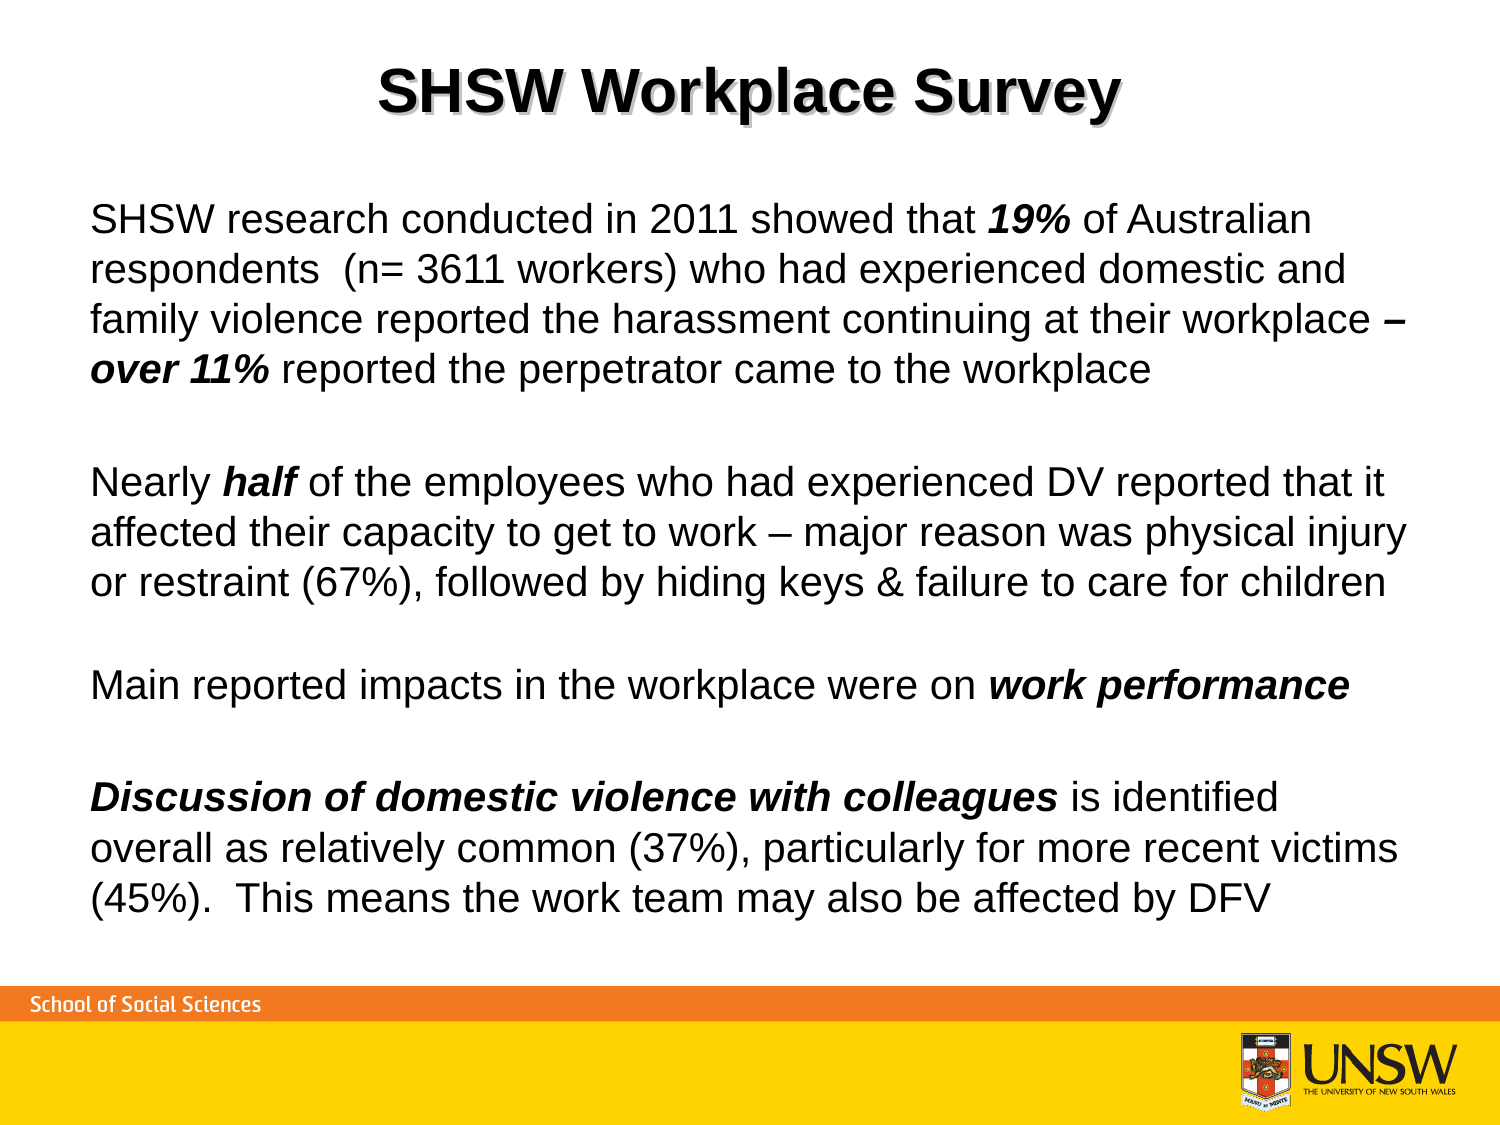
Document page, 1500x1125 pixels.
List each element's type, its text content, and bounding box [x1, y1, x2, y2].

title SHSW Workplace Survey [75, 42, 1426, 184]
list SHSW research conducted in 2011 showed that 19% of Australian respondents (n= 3611 workers) who had experienced domestic and family violence reported the harassment continuing at their workplace – over 11% reported the perpetrator came to the workplace Nearly half of the employees who had experienced DV reported that it affected their capacity to get to work – major reason was physical injury or restraint (67%), followed by hiding keys & failure to care for children Main reported impacts in the workplace were on work performance Discussion of domestic violence with colleagues is identified overall as relatively common (37%), particularly for more recent victims (45%). This means the work team may also be affected by DFV [75, 184, 1426, 953]
